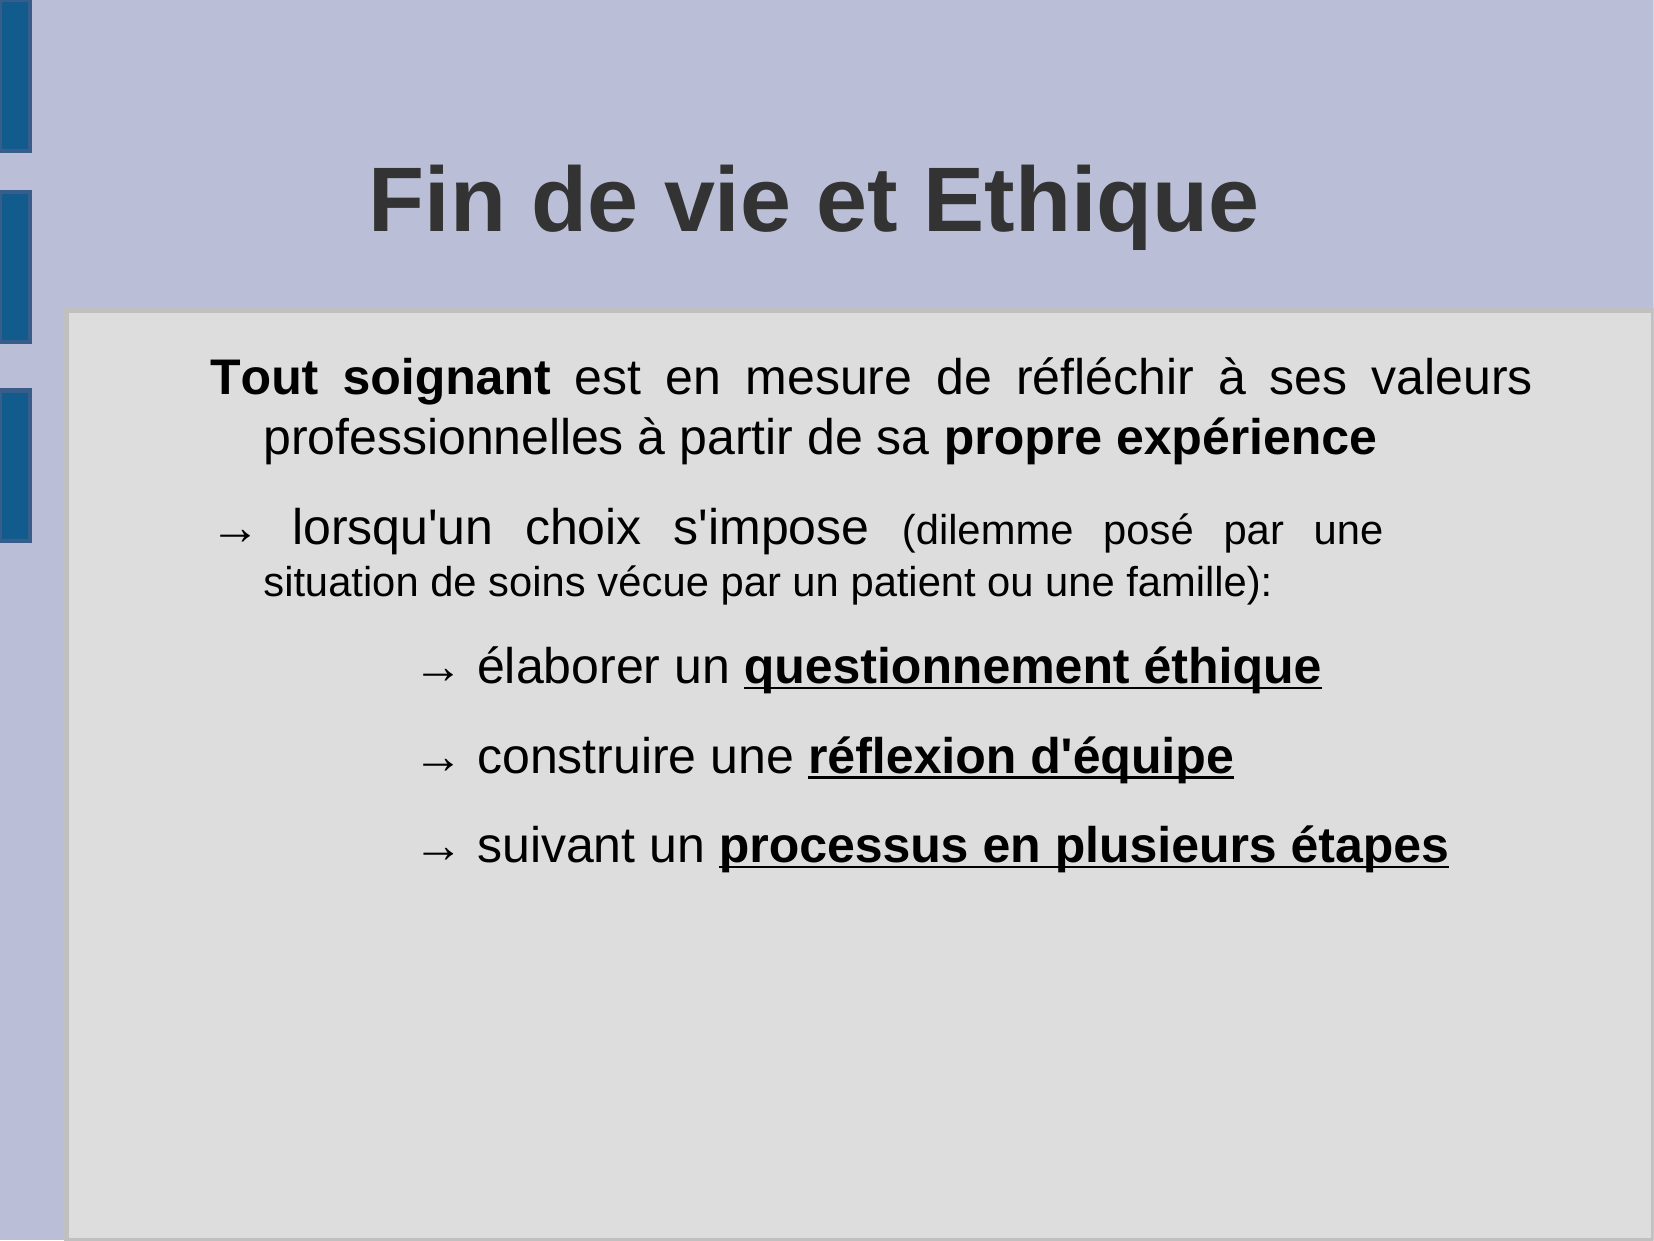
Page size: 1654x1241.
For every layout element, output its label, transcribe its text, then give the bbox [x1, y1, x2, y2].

title Fin de vie et Ethique [121, 139, 1534, 251]
list Tout soignant est en mesure de réfléchir à ses valeurs professionnelles à partir de sa propre expérience → lorsqu'un choix s'impose (dilemme posé par une situation de soins vécue par un patient ou une famille): → élaborer un questionnement éthique → construire une réflexion d'équipe → suivant un processus en plusieurs étapes [121, 344, 1534, 877]
